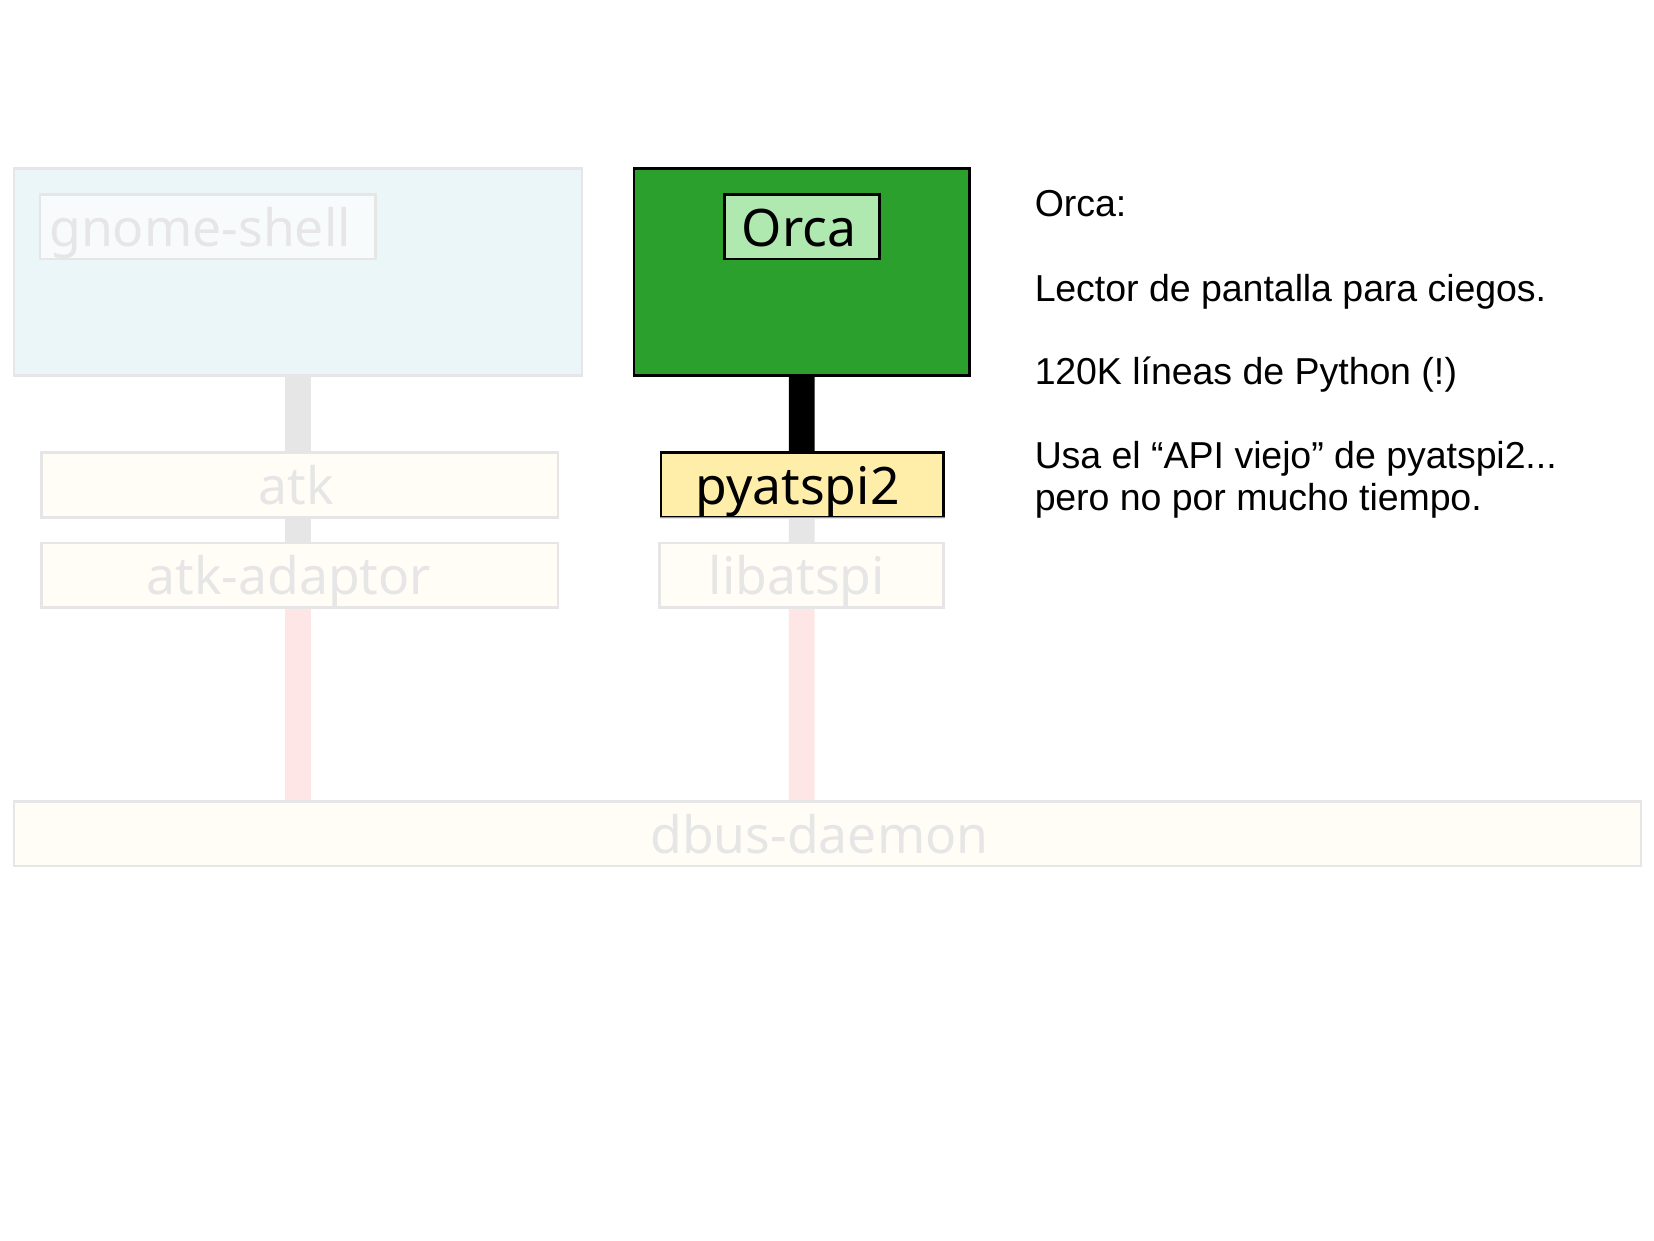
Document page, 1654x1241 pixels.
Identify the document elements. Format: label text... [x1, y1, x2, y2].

text_box Orca: Lector de pantalla para ciegos. 120K líneas de Python (!) Usa el “API viejo” de pyatspi2... pero no por mucho tiempo. [1020, 175, 1621, 527]
picture [1, 155, 1653, 1086]
